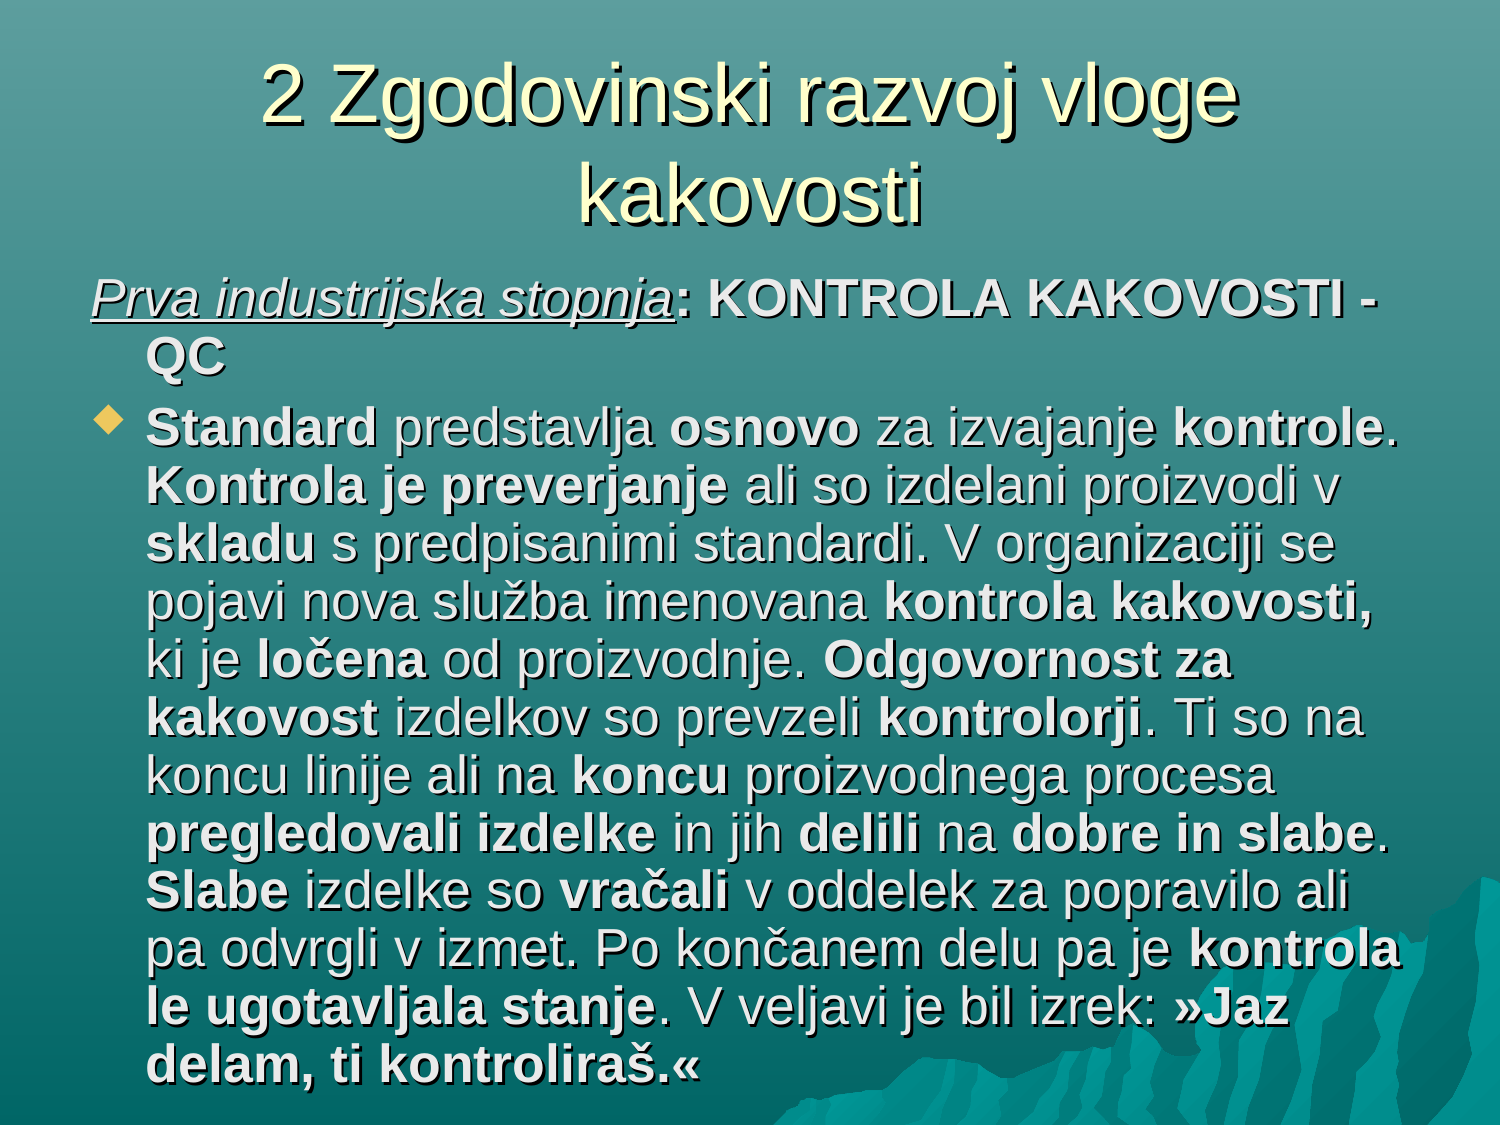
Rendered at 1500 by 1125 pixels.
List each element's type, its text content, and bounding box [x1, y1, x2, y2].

title 2 Zgodovinski razvoj vloge kakovosti [75, 31, 1426, 247]
list Prva industrijska stopnja: KONTROLA KAKOVOSTI -QC Standard predstavlja osnovo za izvajanje kontrole. Kontrola je preverjanje ali so izdelani proizvodi v skladu s predpisanimi standardi. V organizaciji se pojavi nova služba imenovana kontrola kakovosti, ki je ločena od proizvodnje. Odgovornost za kakovost izdelkov so prevzeli kontrolorji. Ti so na koncu linije ali na koncu proizvodnega procesa pregledovali izdelke in jih delili na dobre in slabe. Slabe izdelke so vračali v oddelek za popravilo ali pa odvrgli v izmet. Po končanem delu pa je kontrola le ugotavljala stanje. V veljavi je bil izrek: »Jaz delam, ti kontroliraš.« [75, 262, 1426, 1125]
